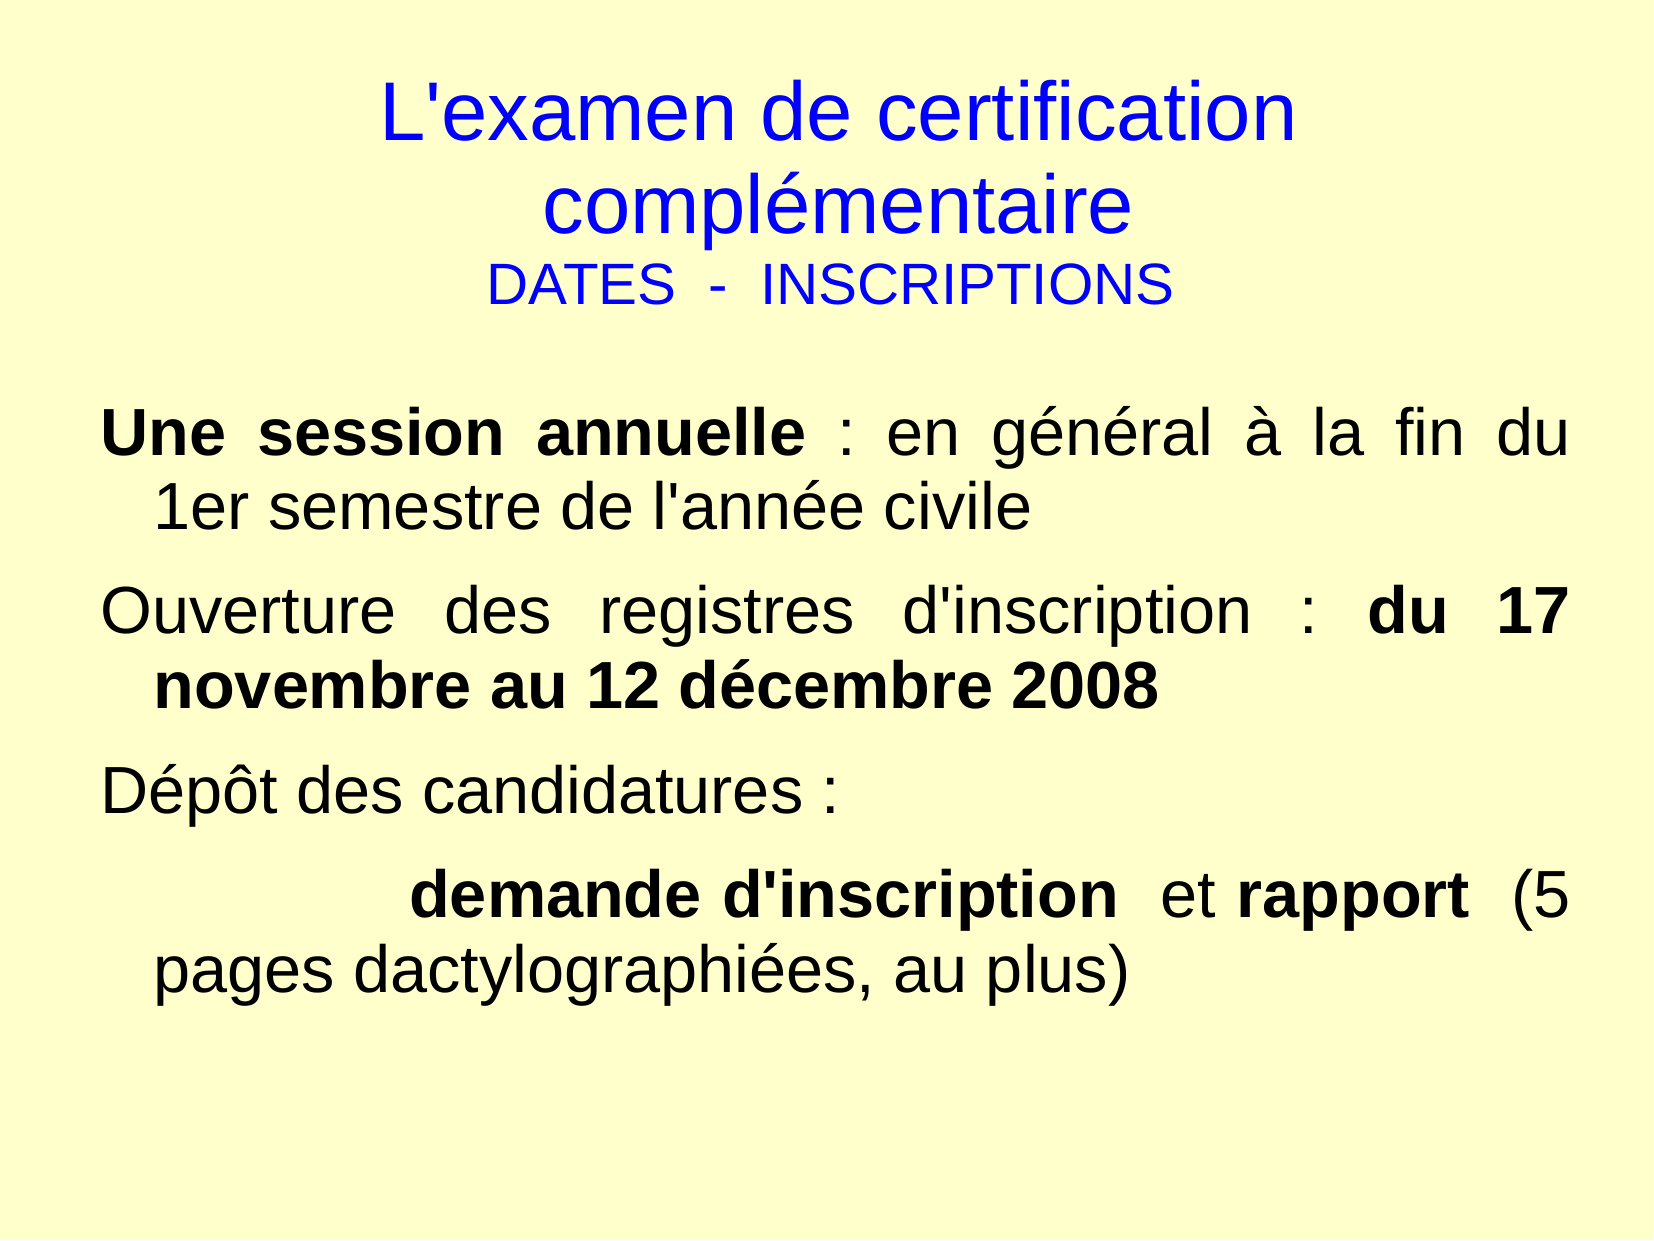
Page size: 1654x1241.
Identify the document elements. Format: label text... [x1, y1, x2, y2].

list Une session annuelle : en général à la fin du 1er semestre de l'année civile Ouverture des registres d'inscription : du 17 novembre au 12 décembre 2008 Dépôt des candidatures : demande d'inscription et rapport (5 pages dactylographiées, au plus) [82, 290, 1571, 1216]
title L'examen de certification complémentaire DATES - INSCRIPTIONS [82, 27, 1595, 355]
